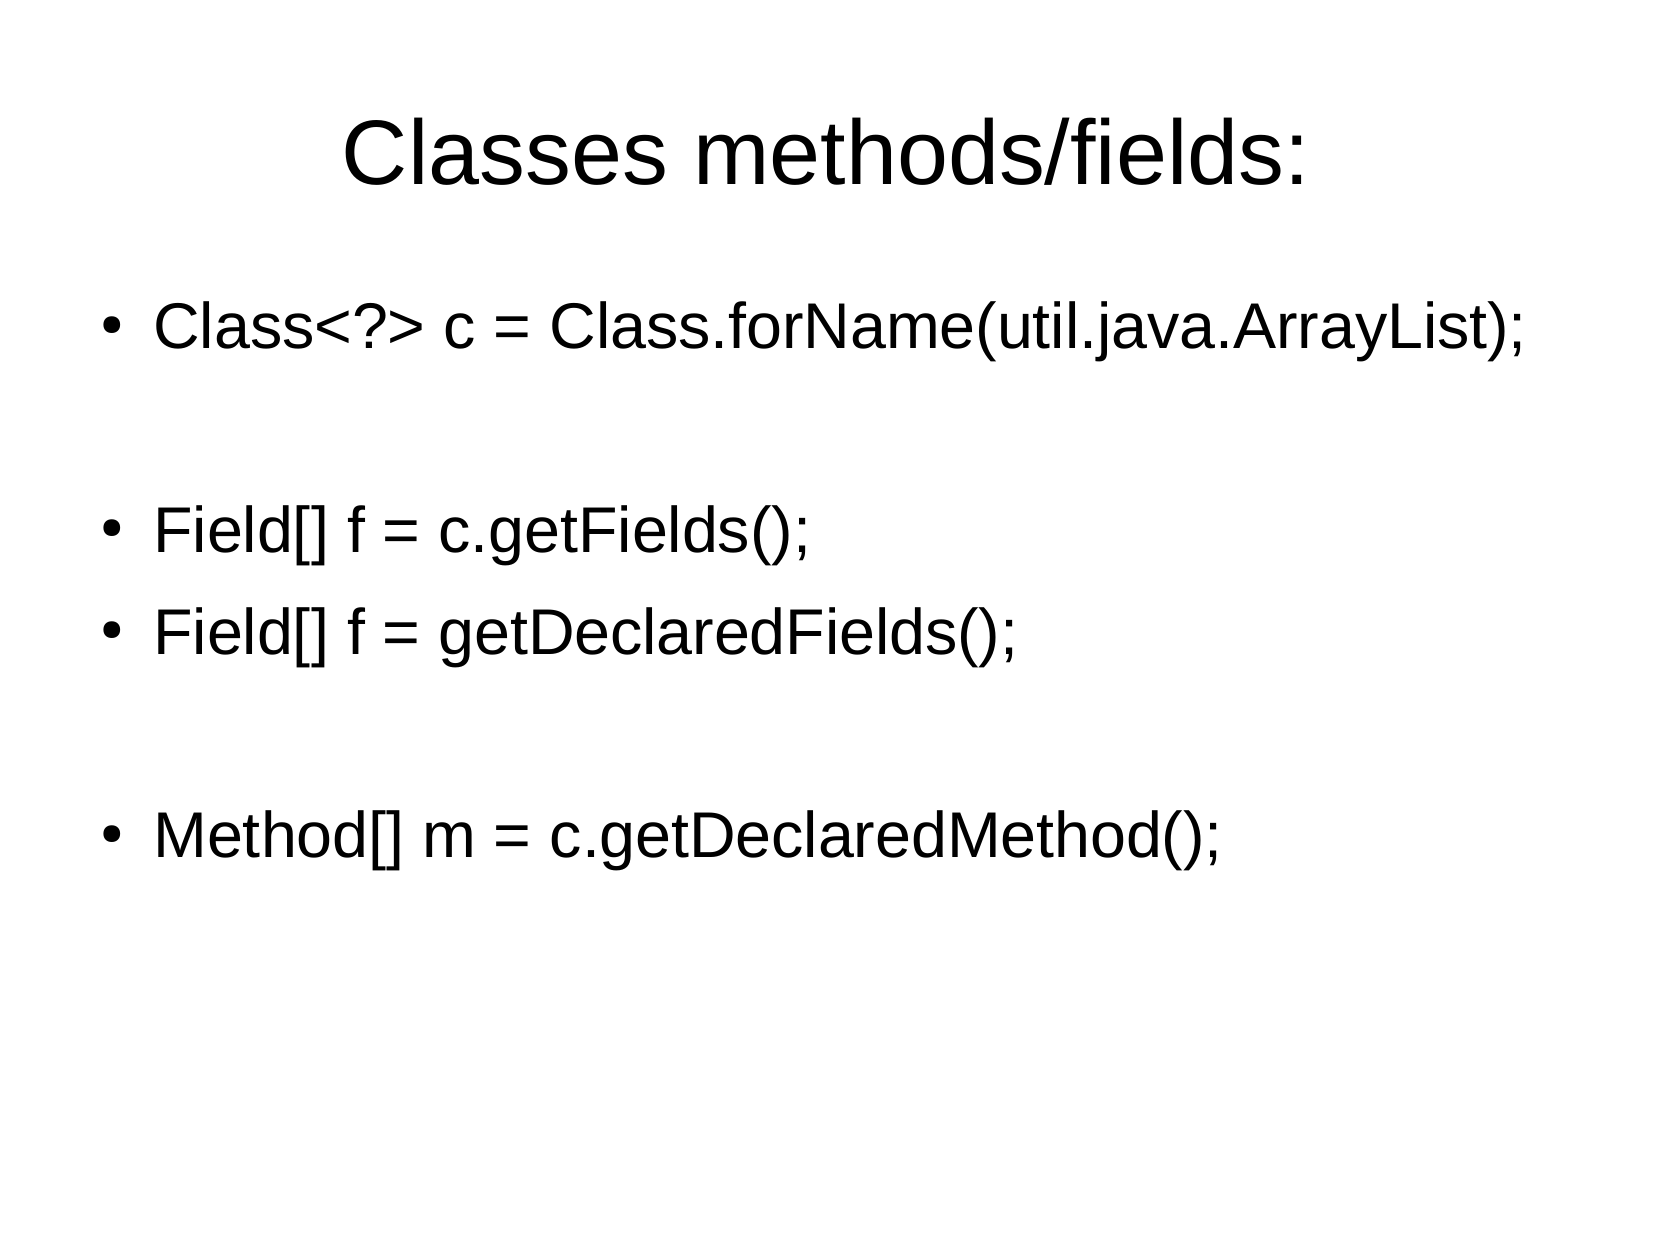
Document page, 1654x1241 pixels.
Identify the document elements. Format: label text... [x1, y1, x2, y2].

title Classes methods/fields: [82, 49, 1571, 257]
list Class<?> c = Class.forName(util.java.ArrayList); Field[] f = c.getFields(); Field[] f = getDeclaredFields(); Method[] m = c.getDeclaredMethod(); [82, 290, 1571, 1094]
